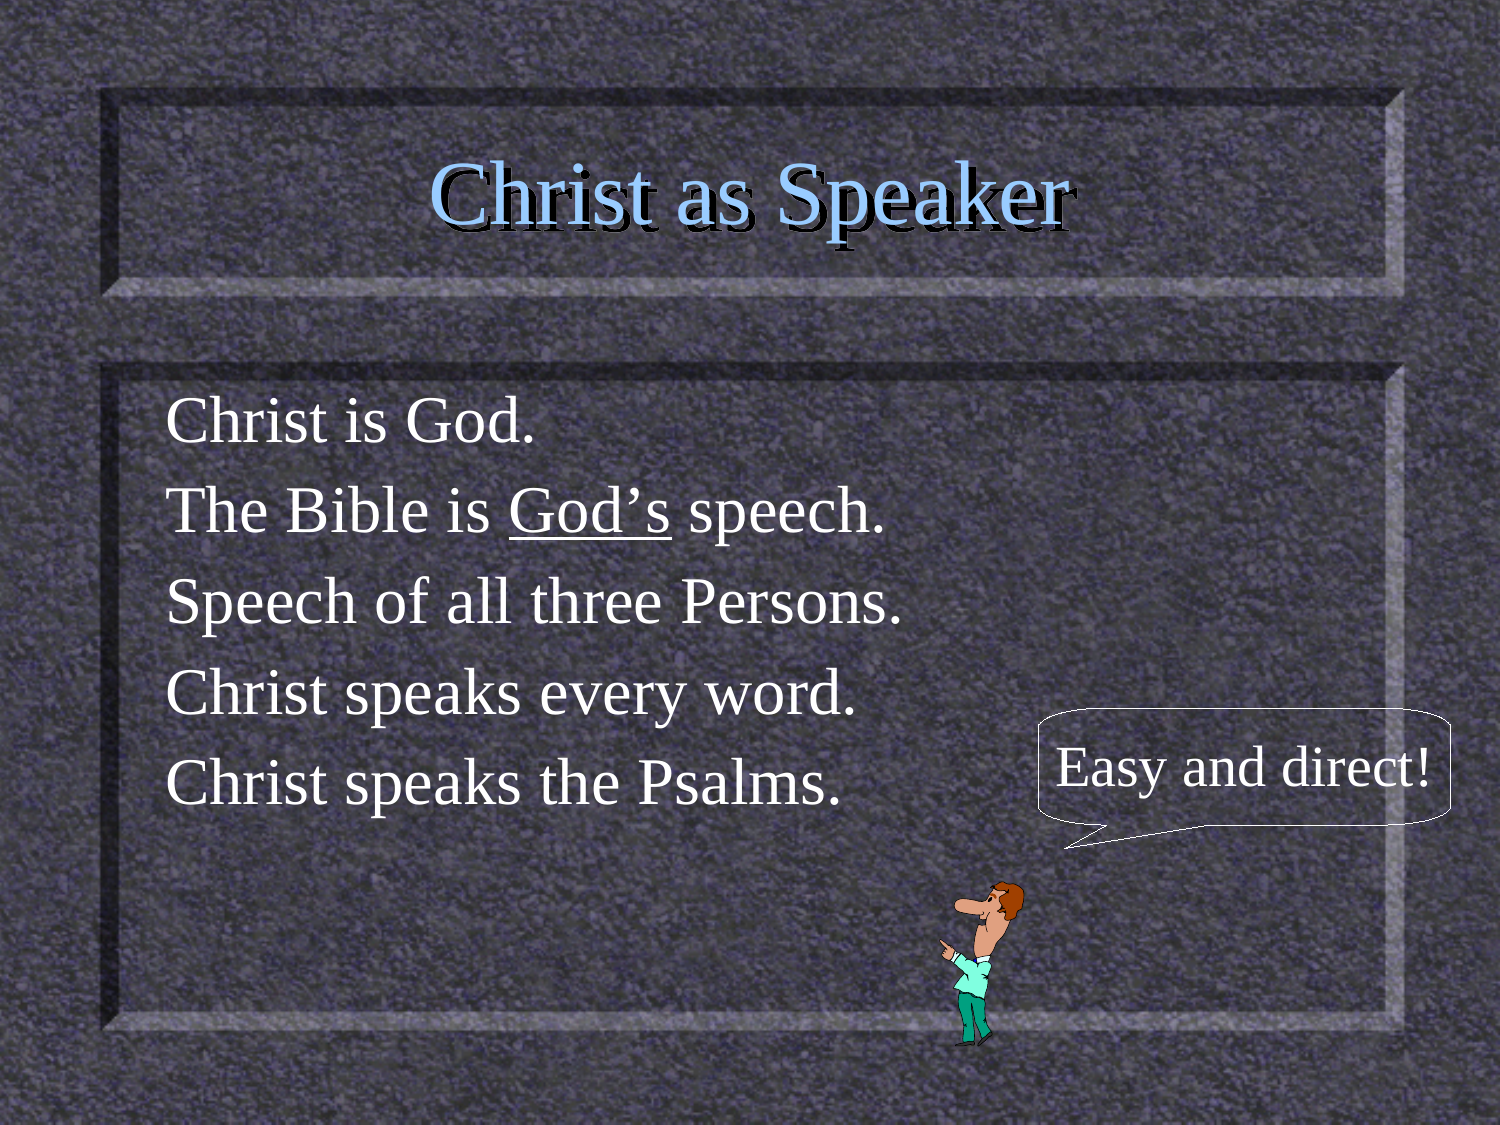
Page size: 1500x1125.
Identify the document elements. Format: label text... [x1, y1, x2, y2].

list Christ is God. The Bible is God’s speech. Speech of all three Persons. Christ speaks every word. Christ speaks the Psalms. [149, 374, 1375, 1000]
chart [938, 881, 1025, 1047]
text_box Easy and direct! [1038, 708, 1451, 849]
picture [0, 0, 1500, 1125]
title Christ as Speaker [150, 135, 1351, 253]
